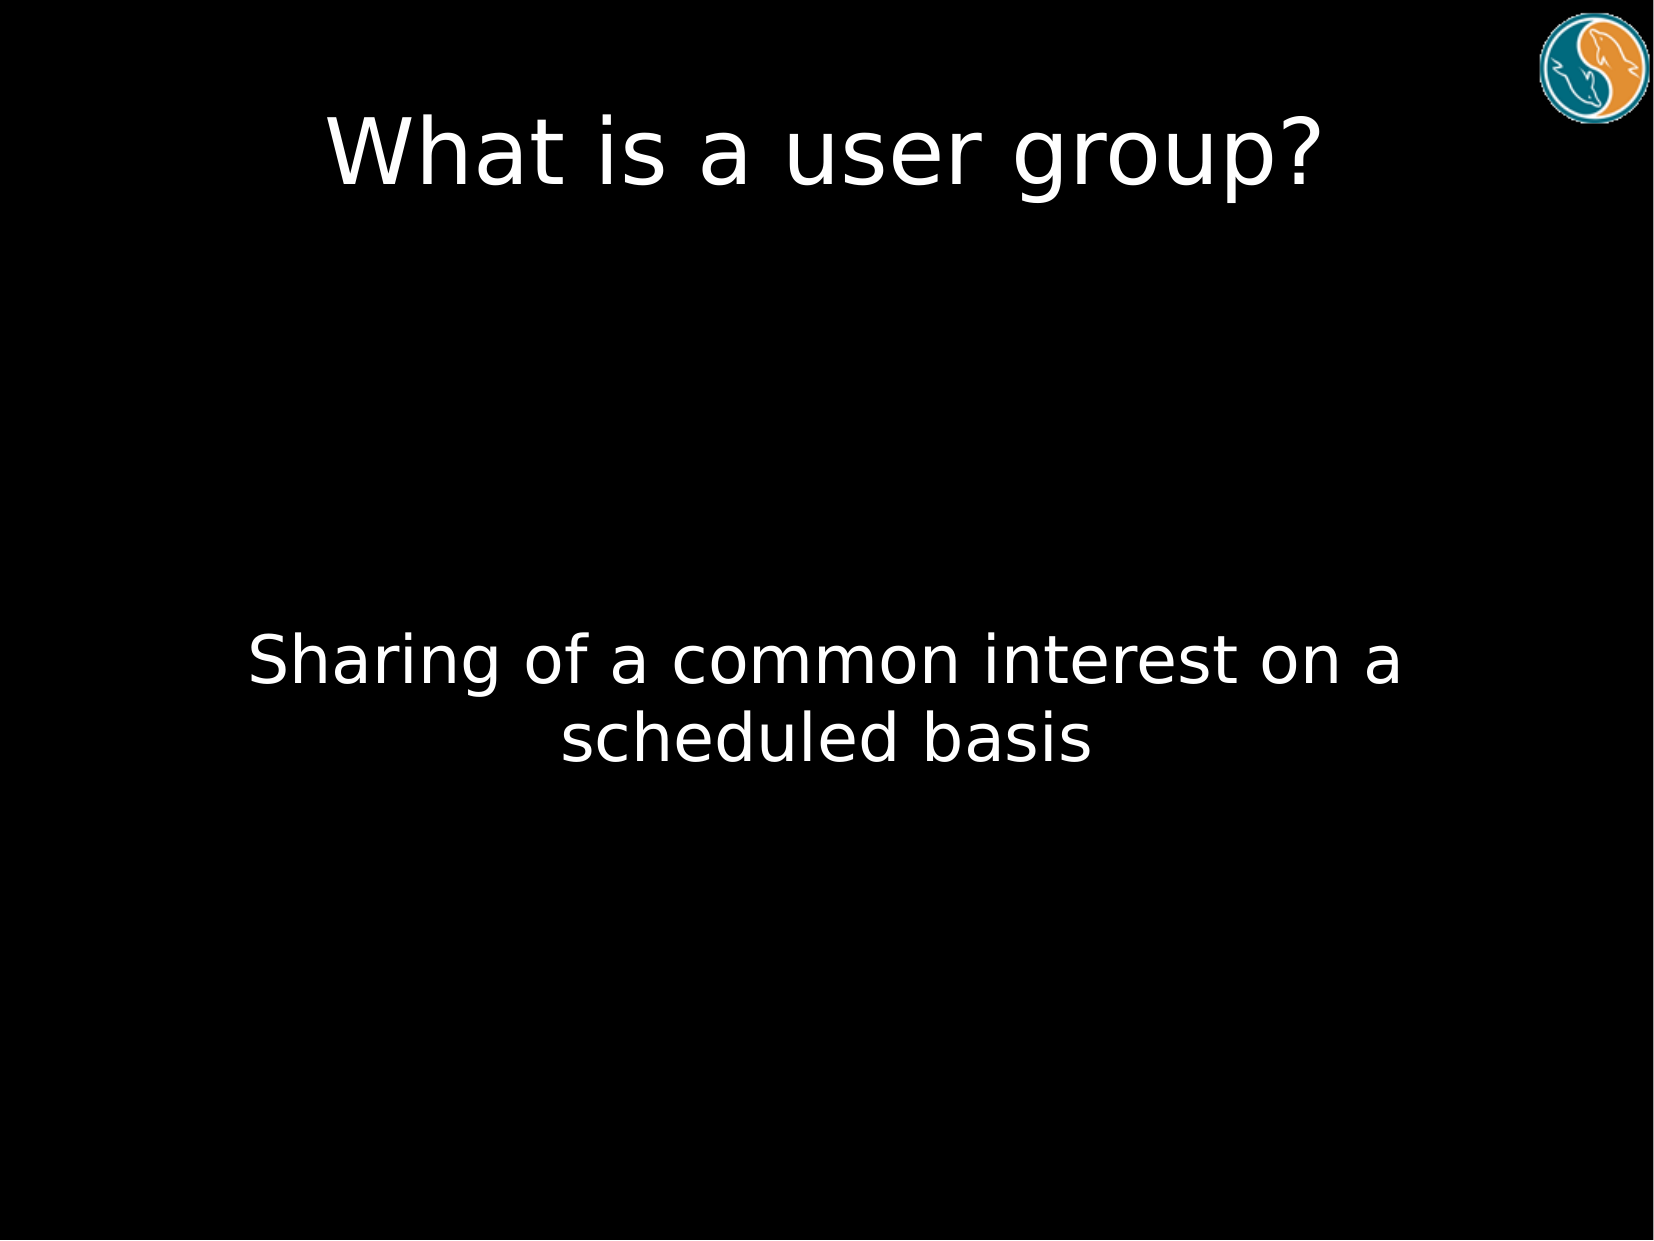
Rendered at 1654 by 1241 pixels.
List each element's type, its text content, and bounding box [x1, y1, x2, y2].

picture [1501, 4, 1654, 130]
subtitle Sharing of a common interest on a scheduled basis [82, 290, 1571, 1109]
title What is a user group? [82, 49, 1571, 257]
